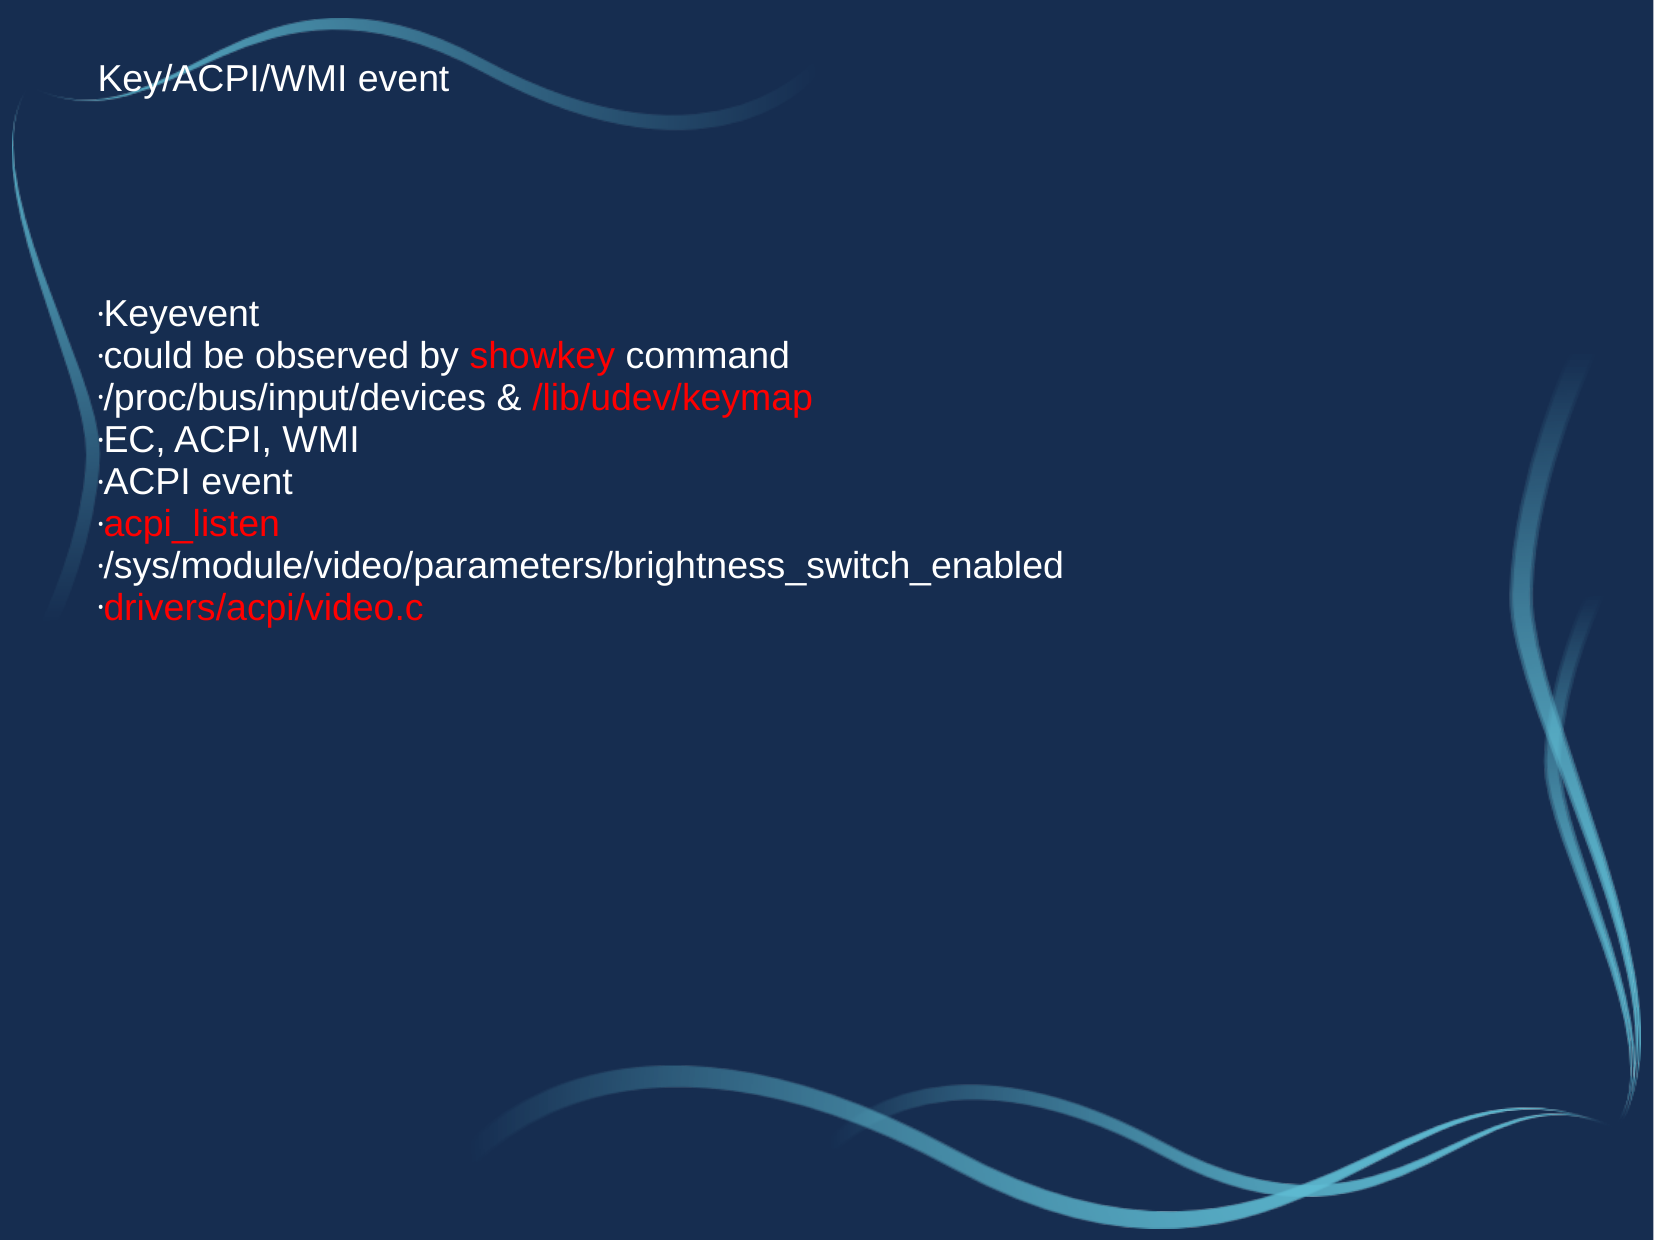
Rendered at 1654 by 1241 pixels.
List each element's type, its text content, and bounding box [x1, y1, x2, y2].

picture [12, 18, 822, 625]
picture [460, 346, 1641, 1229]
list Keyevent could be observed by showkey command /proc/bus/input/devices & /lib/udev/keymap EC, ACPI, WMI ACPI event acpi_listen /sys/module/video/parameters/brightness_switch_enabled drivers/acpi/video.c [82, 285, 1571, 1207]
title Key/ACPI/WMI event [82, 49, 1571, 249]
